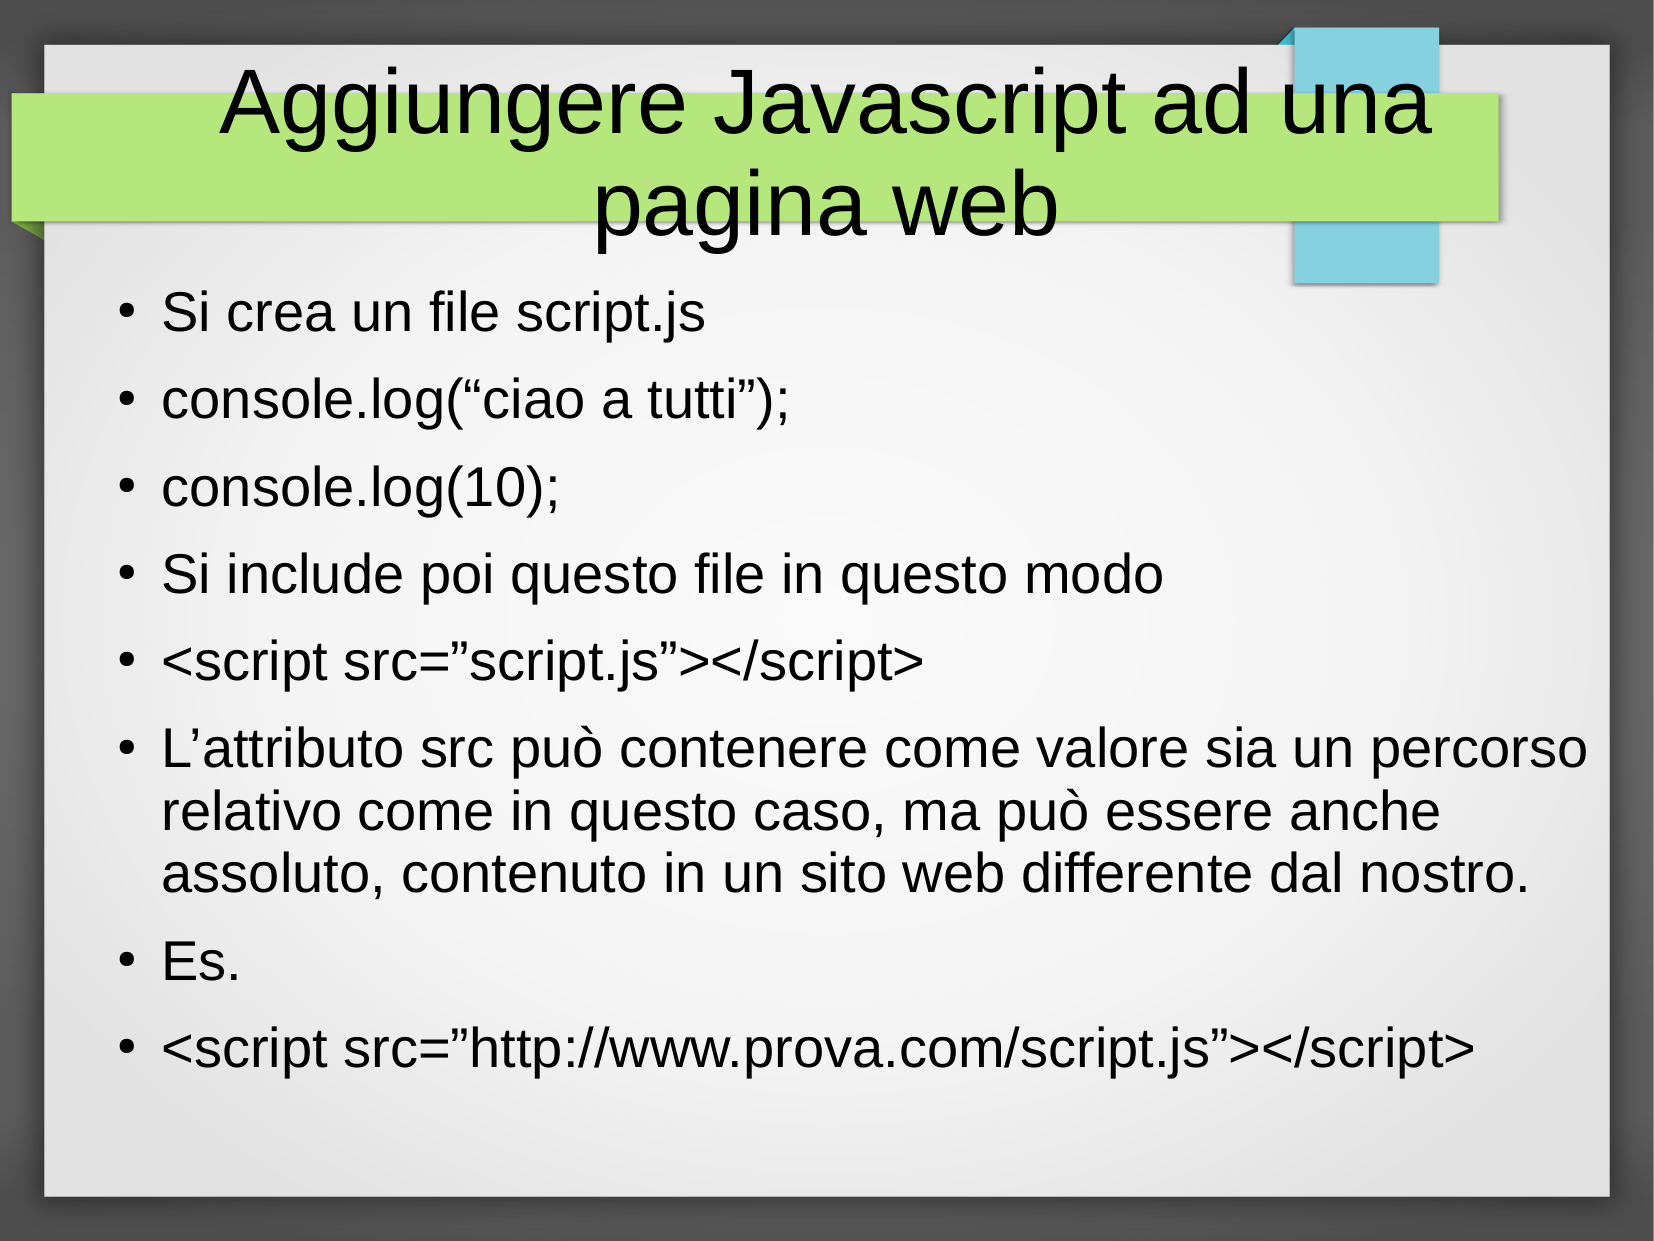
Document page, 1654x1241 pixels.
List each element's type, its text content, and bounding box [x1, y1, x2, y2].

list Si crea un file script.js console.log(“ciao a tutti”); console.log(10); Si include poi questo file in questo modo <script src=”script.js”></script> L’attributo src può contenere come valore sia un percorso relativo come in questo caso, ma può essere anche assoluto, contenuto in un sito web differente dal nostro. Es. <script src=”http://www.prova.com/script.js”></script> [102, 280, 1591, 1146]
picture [0, 0, 1654, 1241]
title Aggiungere Javascript ad una pagina web [82, 49, 1571, 257]
